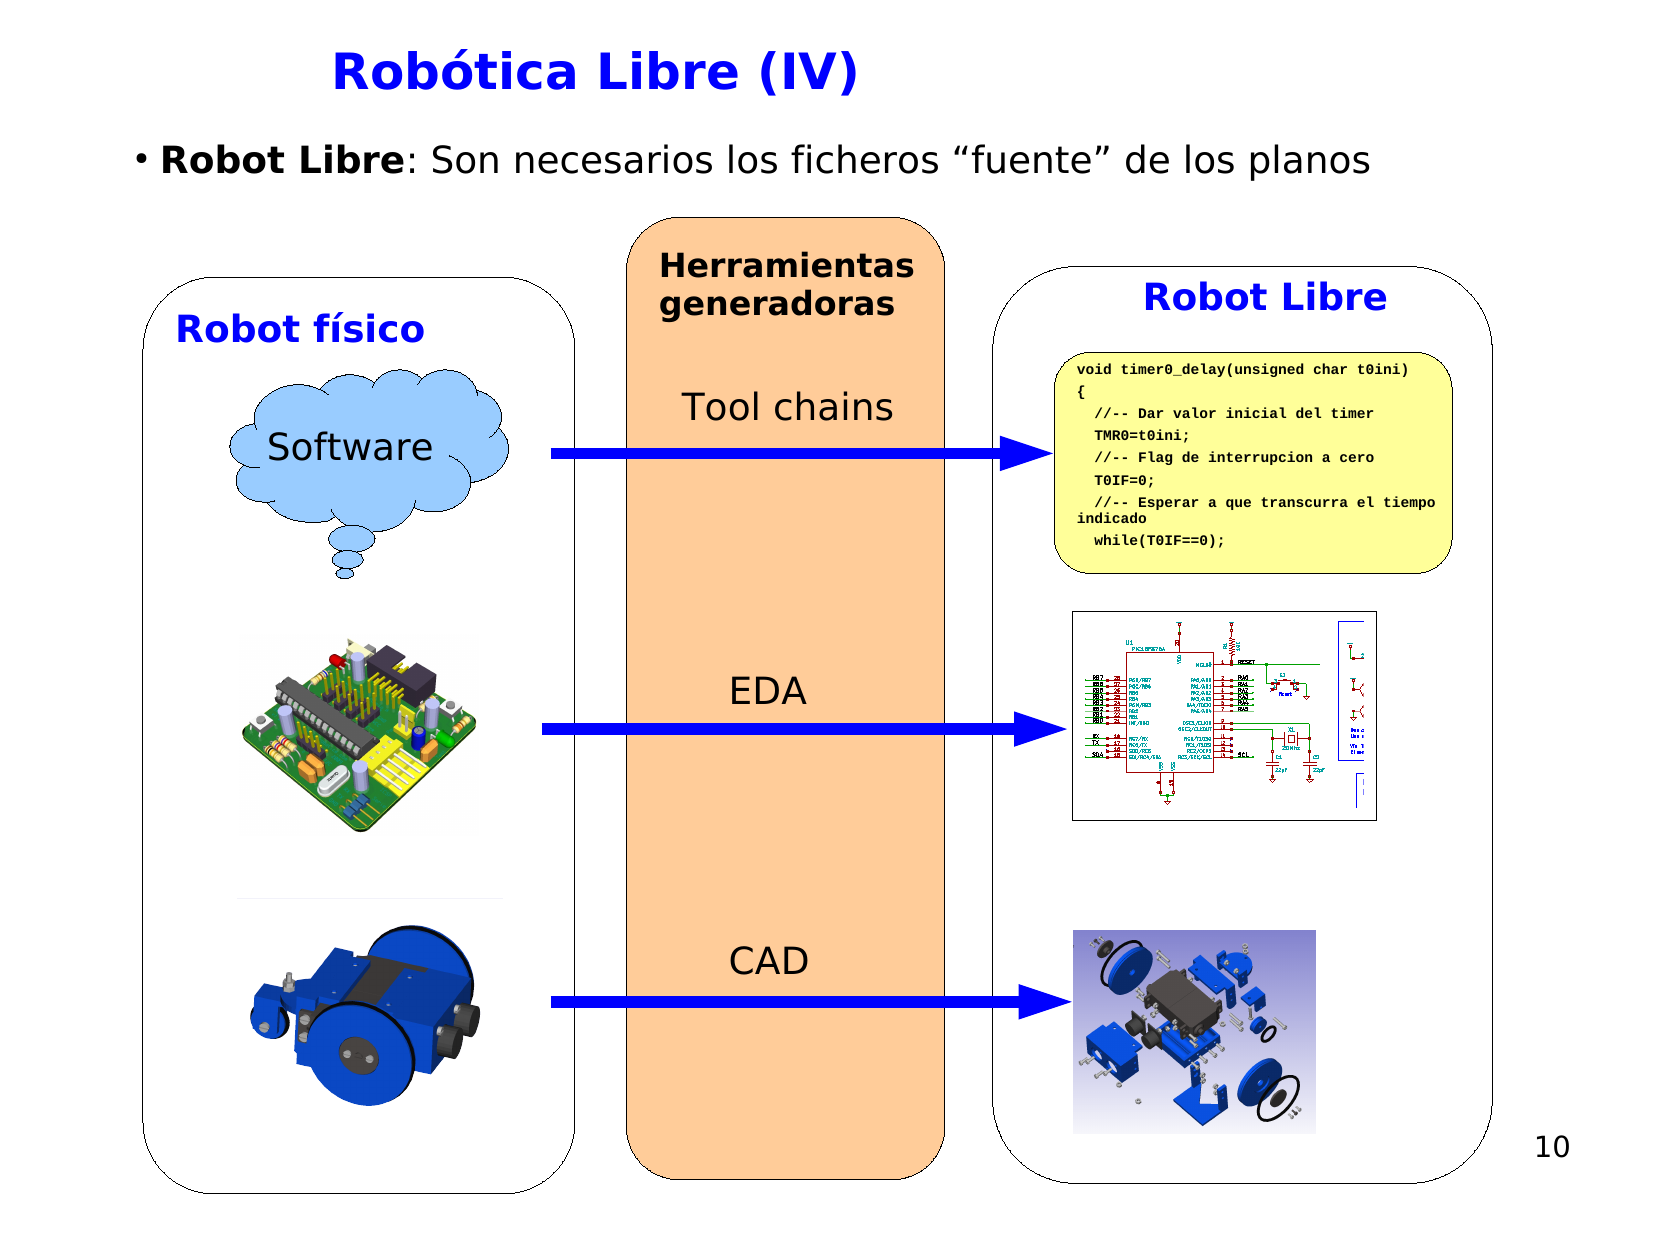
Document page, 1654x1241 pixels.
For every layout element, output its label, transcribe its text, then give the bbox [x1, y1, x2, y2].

text_box [626, 735, 945, 996]
picture [1079, 616, 1364, 808]
text_box Robot físico [160, 300, 441, 360]
text_box EDA [713, 662, 823, 721]
text_box [626, 262, 945, 448]
text_box [626, 459, 945, 723]
text_box Software [252, 418, 449, 477]
text_box Robótica Libre (IV) [317, 35, 919, 109]
picture [239, 634, 479, 836]
text_box Herramientas generadoras [644, 239, 931, 332]
text_box [142, 277, 575, 1194]
text_box void timer0_delay(unsigned char t0ini) { //-- Dar valor inicial del timer TMR0=t0ini; //-- Flag de interrupcion a cero T0IF=0; //-- Esperar a que transcurra el tiempo indicado while(T0IF==0); [1062, 354, 1529, 569]
text_box CAD [714, 932, 825, 992]
text_box Robot Libre: Son necesarios los ficheros “fuente” de los planos [120, 131, 1482, 262]
picture [237, 898, 503, 1121]
text_box Robot Libre [1127, 268, 1404, 327]
text_box Tool chains [667, 378, 910, 437]
picture [1073, 930, 1316, 1134]
text_box [992, 266, 1493, 1184]
text_box [626, 1008, 945, 1180]
